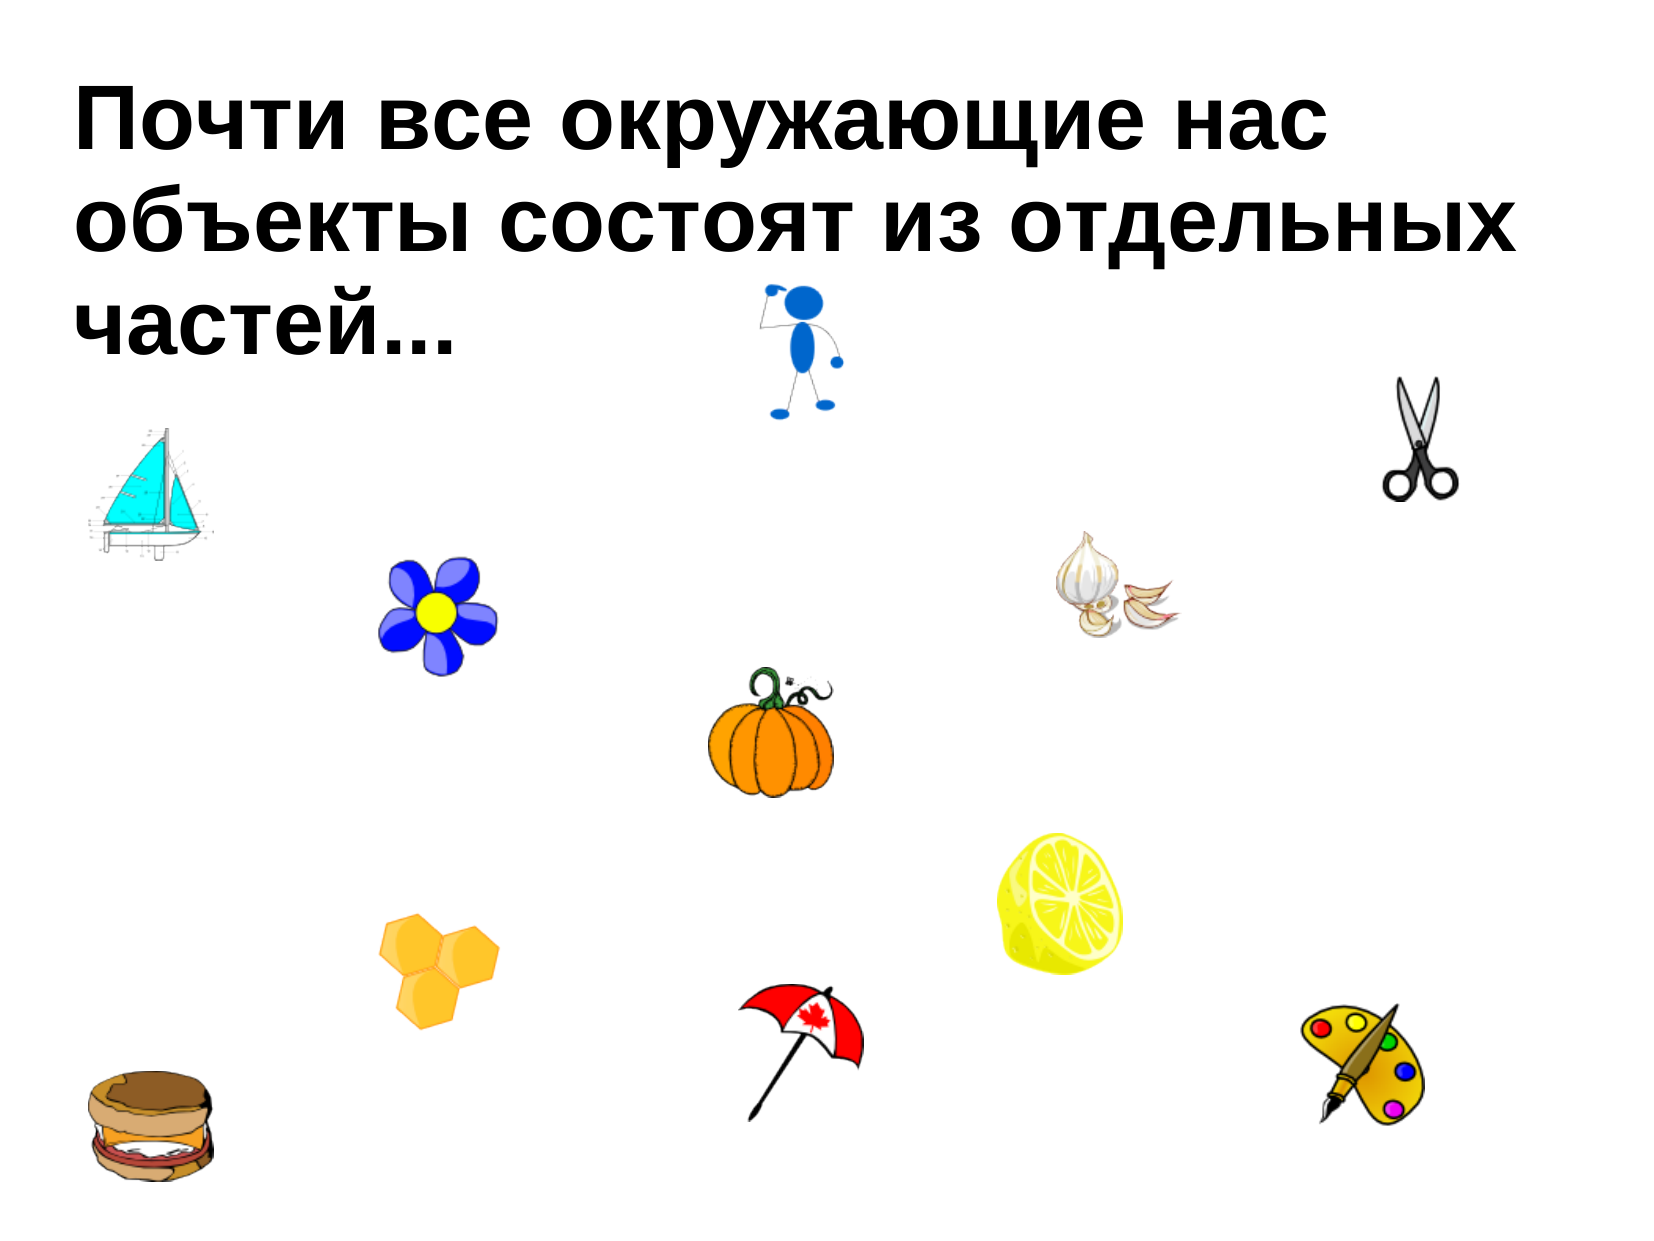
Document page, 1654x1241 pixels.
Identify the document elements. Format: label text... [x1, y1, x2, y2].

picture [1056, 531, 1182, 638]
text_box Почти все окружающие нас объекты состоят из отдельных частей... [59, 59, 1565, 382]
picture [997, 833, 1123, 975]
picture [88, 428, 214, 562]
picture [738, 267, 864, 443]
picture [1299, 1003, 1425, 1129]
picture [1358, 376, 1484, 502]
picture [377, 908, 502, 1034]
picture [88, 1071, 214, 1182]
picture [377, 554, 502, 680]
picture [738, 984, 864, 1123]
picture [708, 667, 834, 798]
